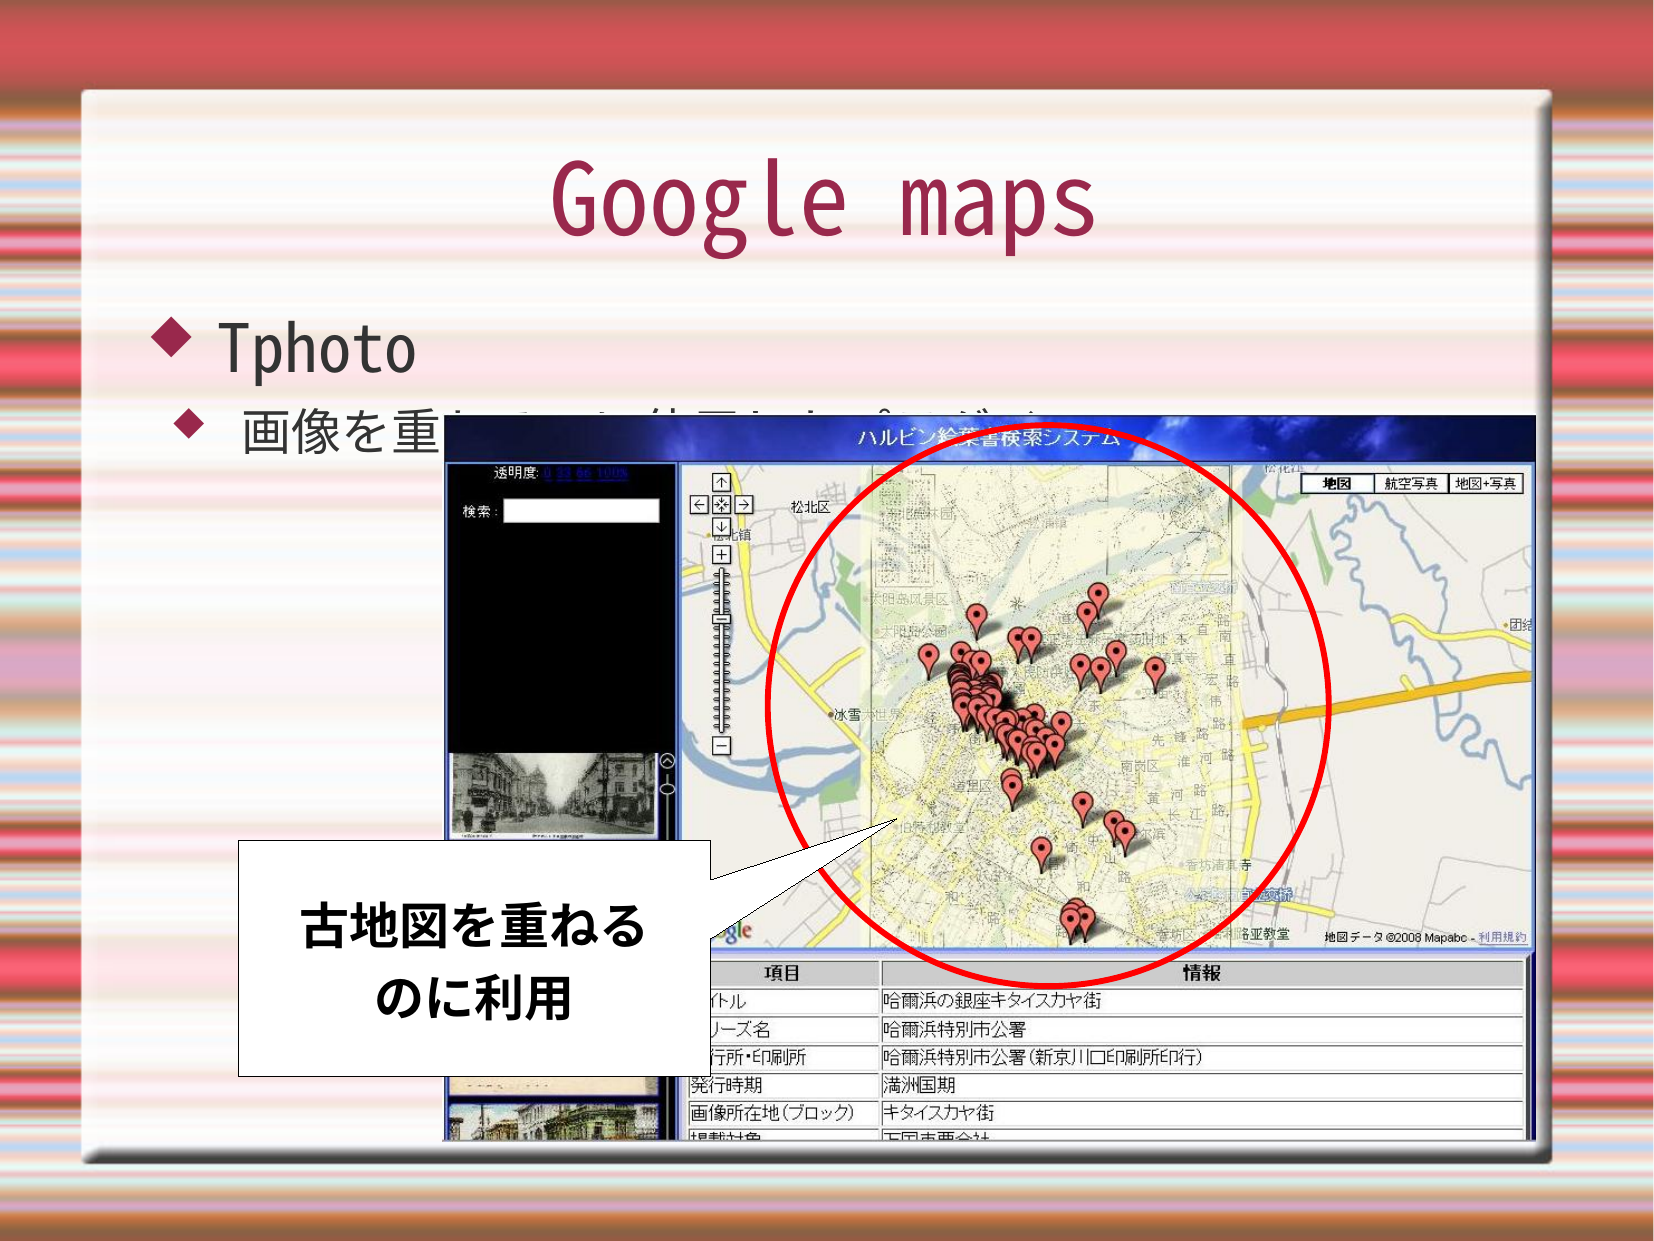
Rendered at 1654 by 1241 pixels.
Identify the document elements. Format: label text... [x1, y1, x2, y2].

picture [0, 0, 1654, 1241]
title Google maps [118, 117, 1531, 266]
list Tphoto 画像を重ねるのに使用したプラグイン [134, 295, 1516, 1133]
text_box 古地図を重ねる のに利用 [238, 818, 897, 1077]
